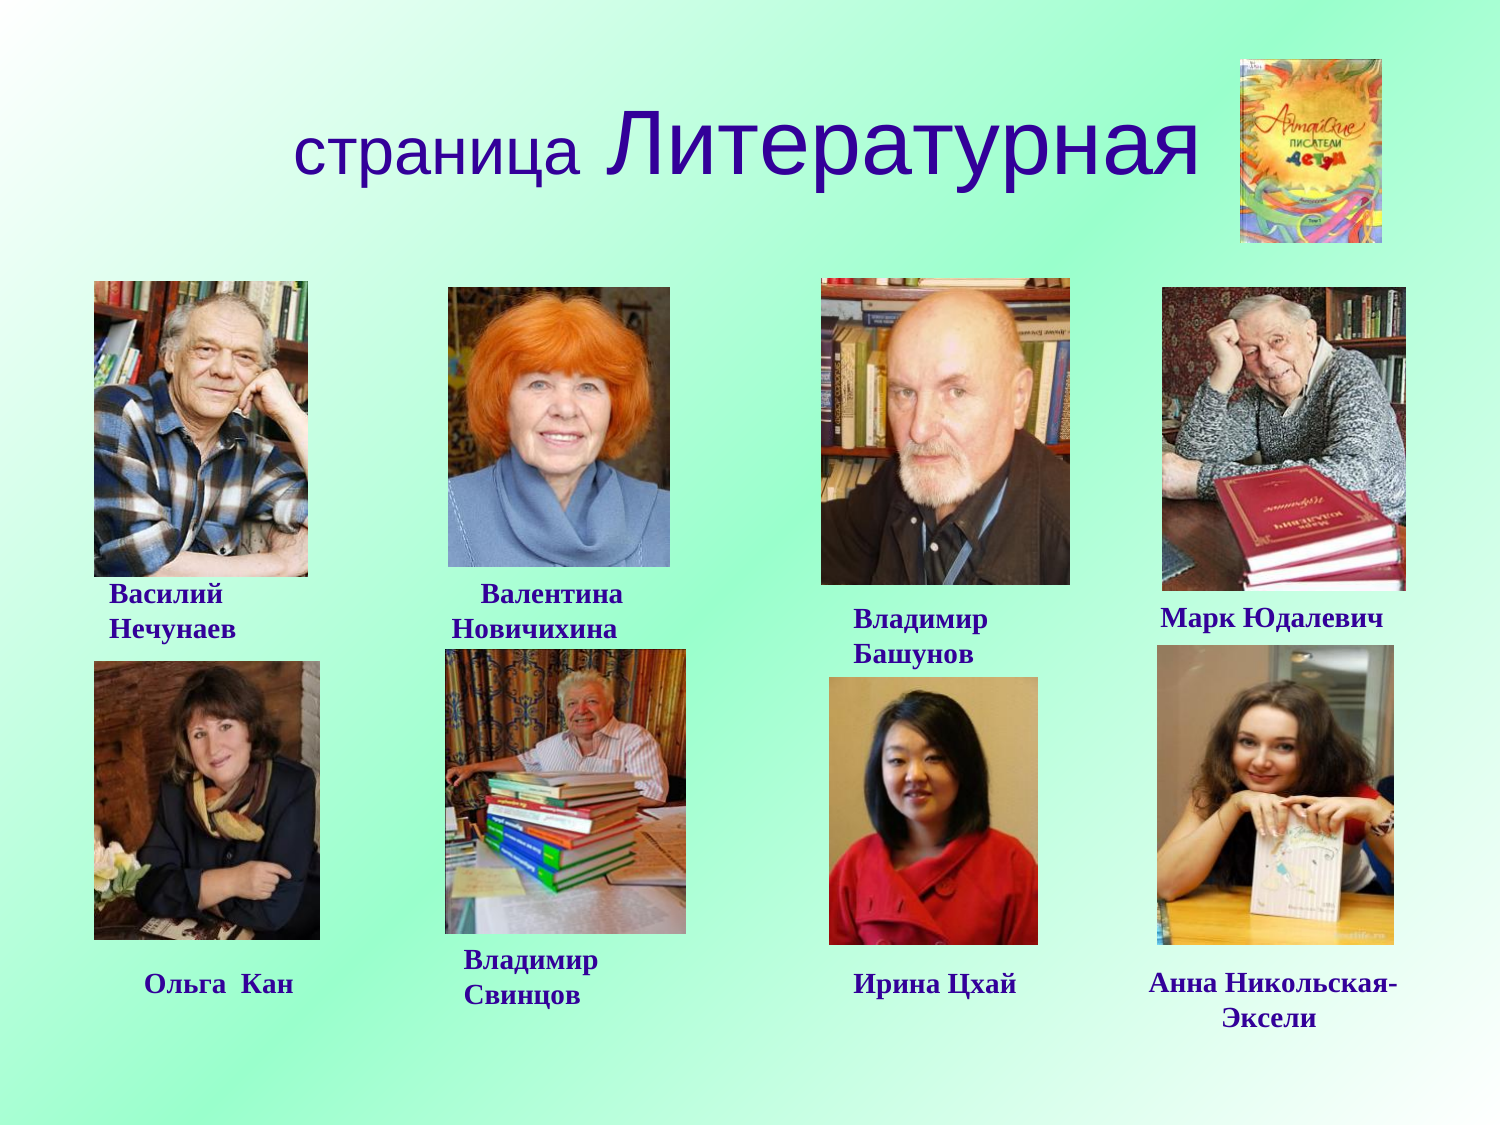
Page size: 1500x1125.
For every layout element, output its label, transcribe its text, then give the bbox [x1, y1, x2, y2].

picture [94, 281, 308, 566]
text_box Анна Никольская- Эксели [1133, 956, 1423, 1016]
picture [448, 287, 670, 566]
picture [1162, 287, 1406, 590]
text_box Владимир Свинцов [448, 933, 685, 1018]
text_box Владимир Башунов [838, 592, 1075, 662]
picture [445, 649, 686, 934]
list [75, 287, 1423, 1028]
picture [1240, 59, 1382, 243]
text_box Василий Нечунаев [94, 566, 308, 650]
text_box Валентина Новичихина [436, 566, 721, 650]
text_box Ирина Цхай [838, 956, 1040, 1007]
picture [829, 677, 1038, 945]
title страница Литературная [75, 45, 1423, 230]
picture [94, 661, 320, 940]
picture [821, 278, 1070, 585]
text_box Марк Юдалевич [1145, 590, 1421, 662]
picture [1157, 645, 1394, 945]
text_box Ольга Кан [129, 956, 343, 1040]
